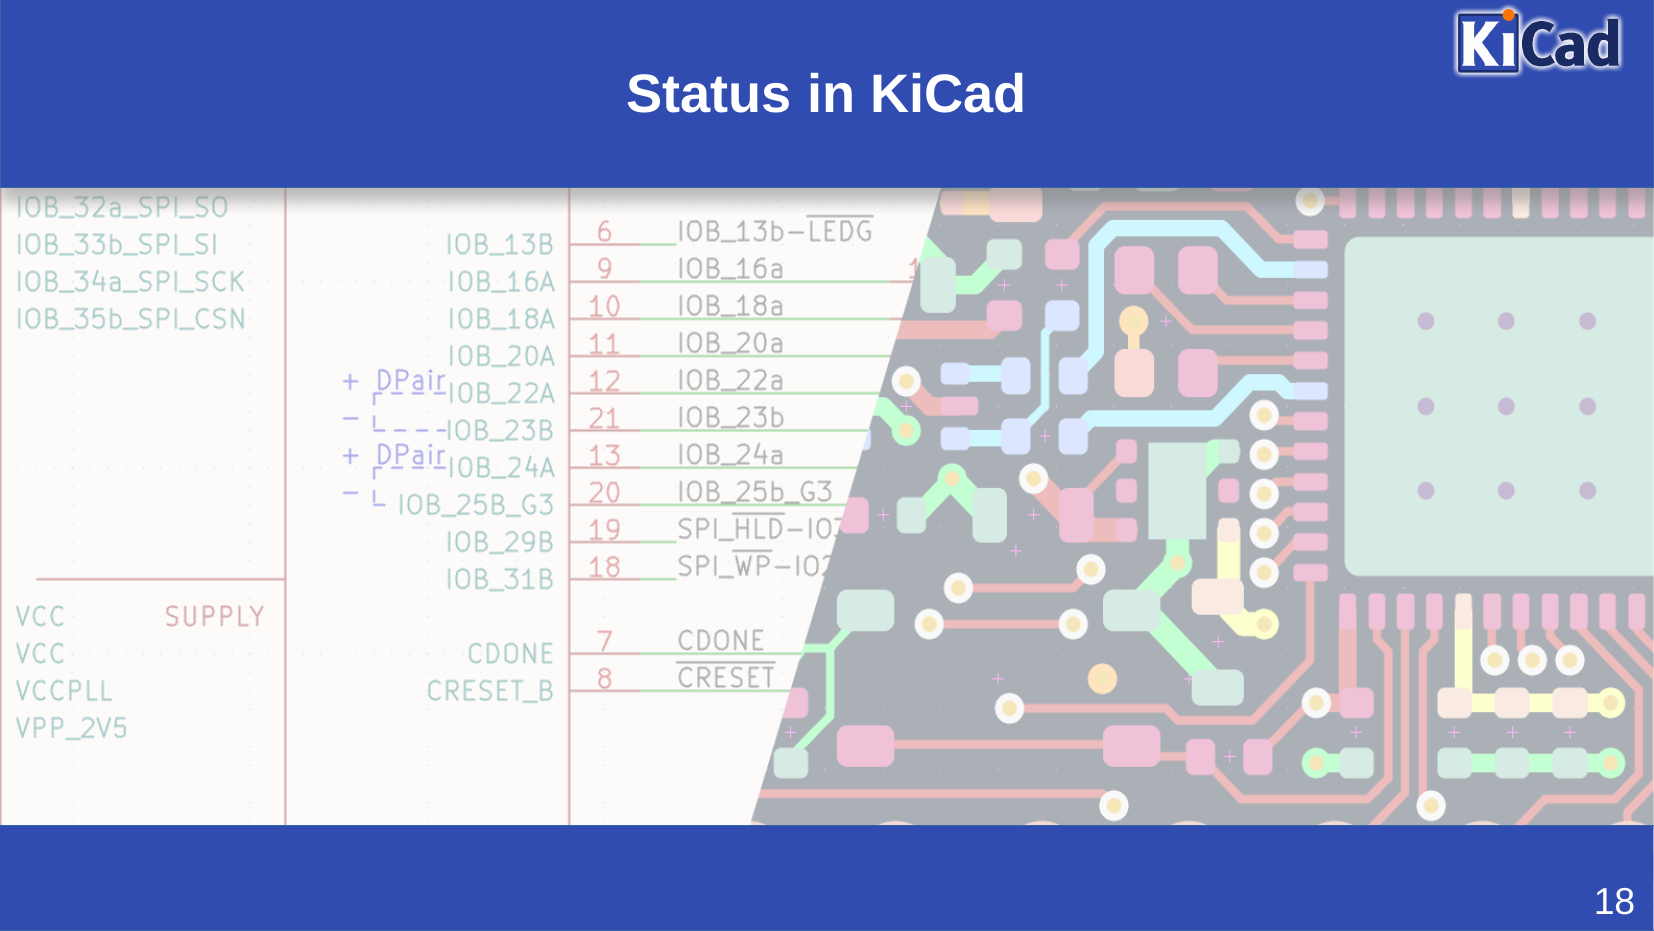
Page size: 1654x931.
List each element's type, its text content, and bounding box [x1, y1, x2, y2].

picture [0, 188, 1654, 825]
text_box [0, 825, 1654, 931]
text_box <number> [1387, 873, 1651, 931]
table_header [55, 848, 578, 905]
picture [1412, 0, 1654, 92]
table_header [578, 848, 1101, 905]
table_header [1101, 848, 1624, 905]
text_box [1162, 188, 1651, 226]
text_box Status in KiCad [0, 0, 1654, 188]
